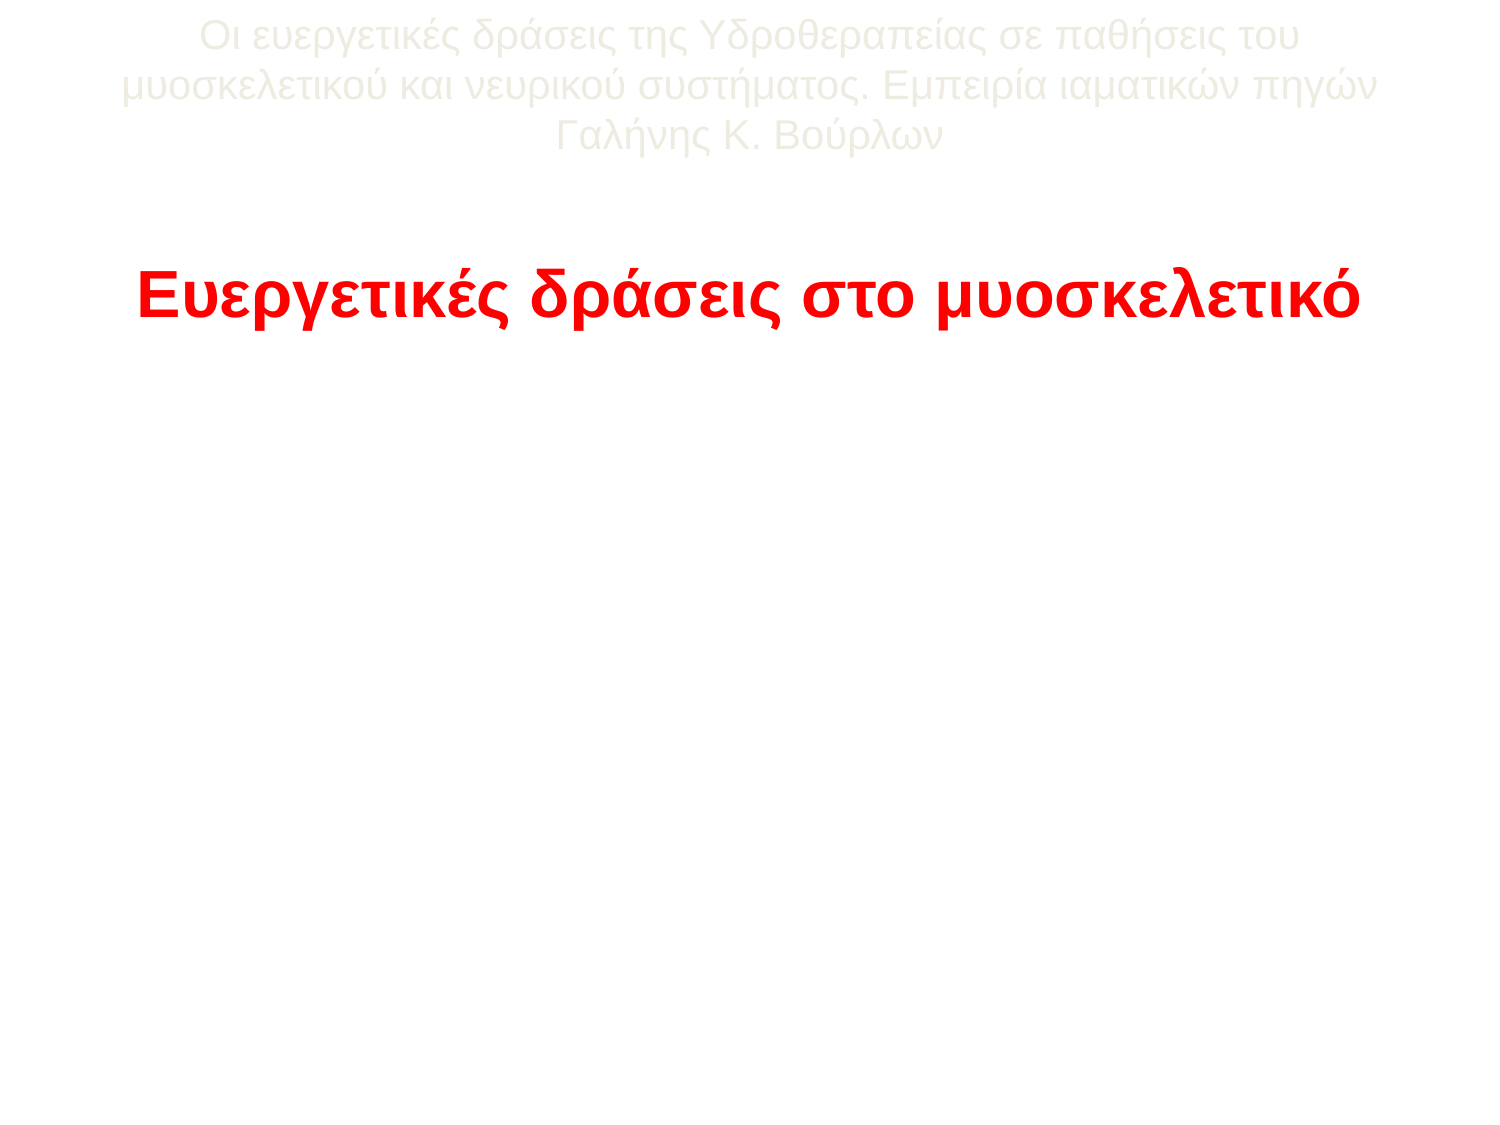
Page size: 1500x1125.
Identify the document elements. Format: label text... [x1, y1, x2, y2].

list Ευεργετικές δράσεις στο μυοσκελετικό Θερμά λουτρά (37˚ και πάνω) για εκφυλιστικές σπονδυλαρθροπάθειες, οσφυαλγία, ραχιαλγία, αυχεναλγία, δυσκαμψία, ατροφία, μετατραυματικές καταστάσεις, περιαρθρίτιδα ώμου, χρόνιες τενοντίτιδες, οστεοαρθρίτιδα ισχίου και γόνατος, ινομυαλγία, αγκυλοποιητική σπονδυλίτιδα, ρευματικές διαταραχές Ψυχρά τοπικά υδροθεραπευτικά μέσα ή εναλλαγή θερμών-ψυχρών σε μυϊκές κακώσεις, θλάσεις, διαστρέμματα, οξείες τενοντίτιδες [75, 243, 1425, 1125]
title Οι ευεργετικές δράσεις της Υδροθεραπείας σε παθήσεις του μυοσκελετικού και νευρικού συστήματος. Εμπειρία ιαματικών πηγών Γαλήνης Κ. Βούρλων [75, 0, 1425, 233]
